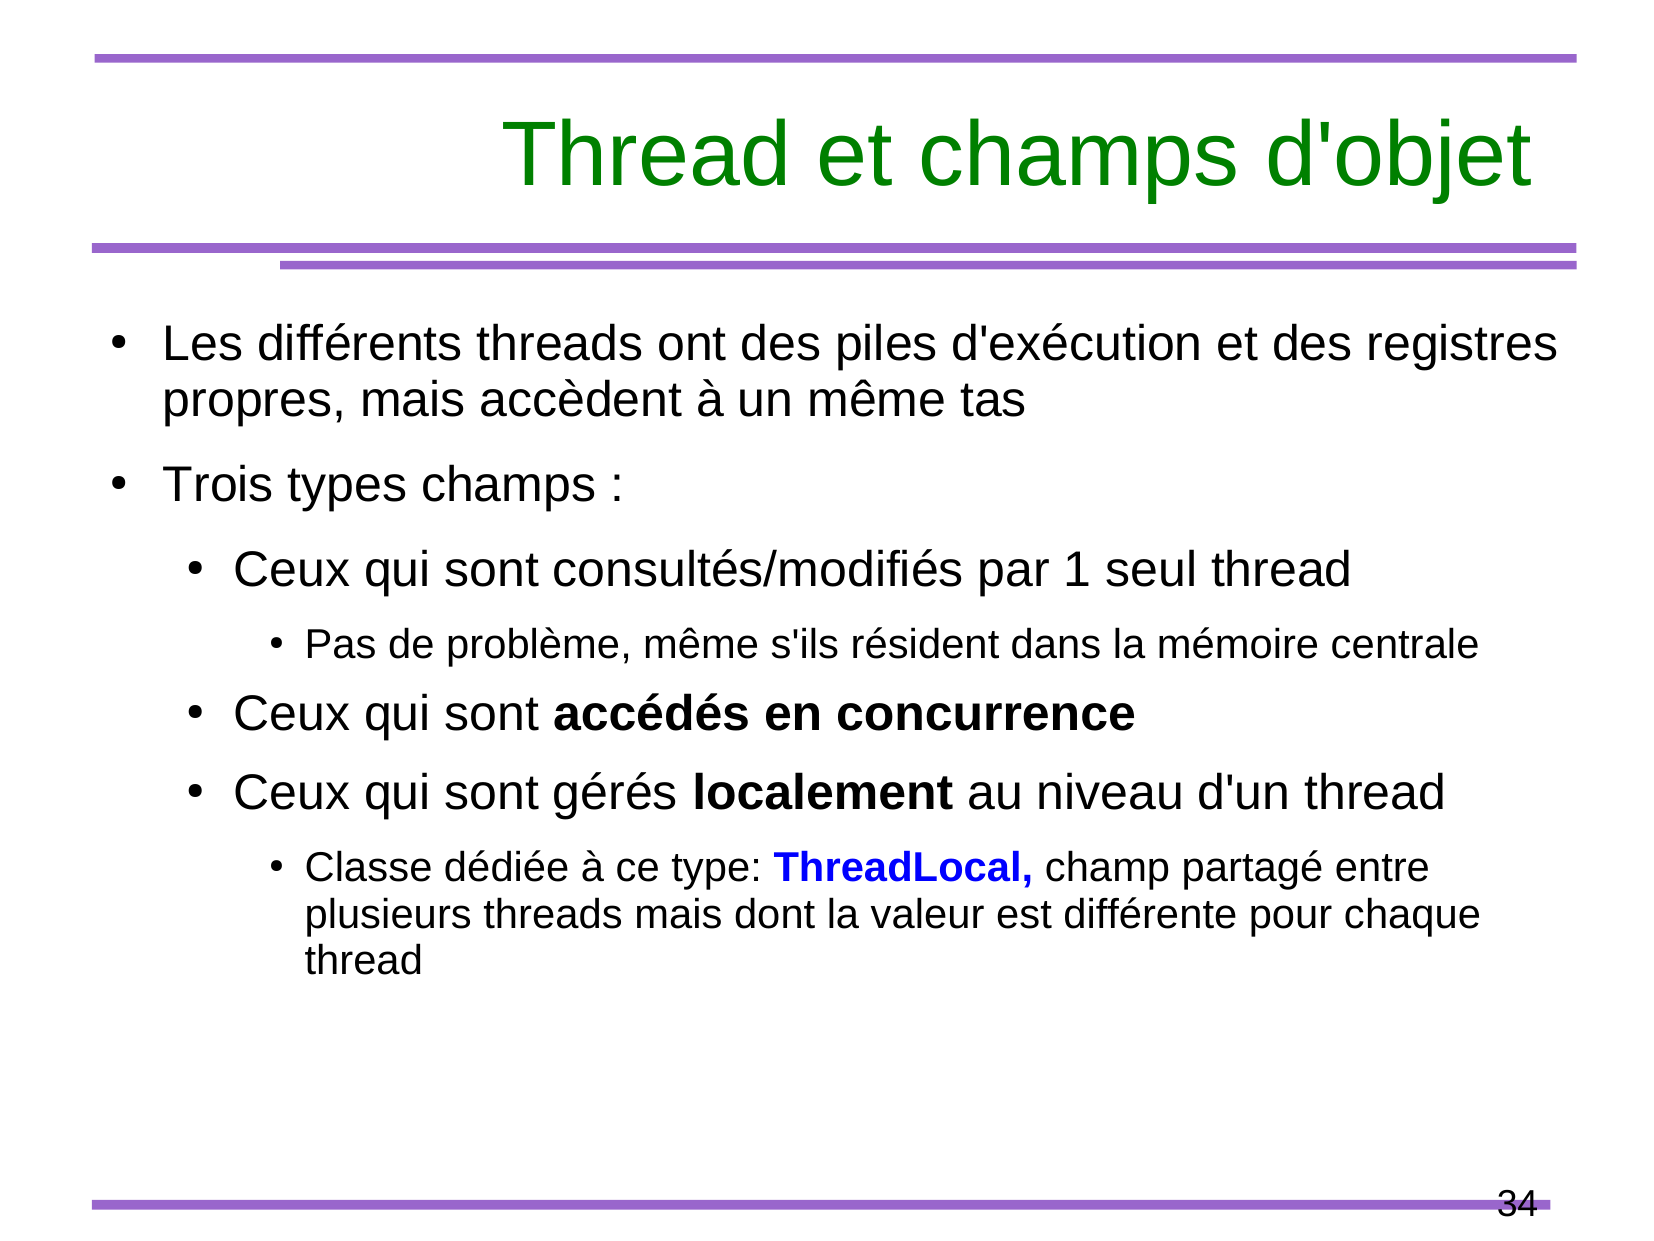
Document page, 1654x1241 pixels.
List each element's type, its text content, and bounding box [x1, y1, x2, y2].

title Thread et champs d'objet [121, 49, 1534, 257]
list Les différents threads ont des piles d'exécution et des registres propres, mais accèdent à un même tas Trois types champs : Ceux qui sont consultés/modifiés par 1 seul thread Pas de problème, même s'ils résident dans la mémoire centrale Ceux qui sont accédés en concurrence Ceux qui sont gérés localement au niveau d'un thread Classe dédiée à ce type: ThreadLocal, champ partagé entre plusieurs threads mais dont la valeur est différente pour chaque thread [92, 315, 1563, 1163]
